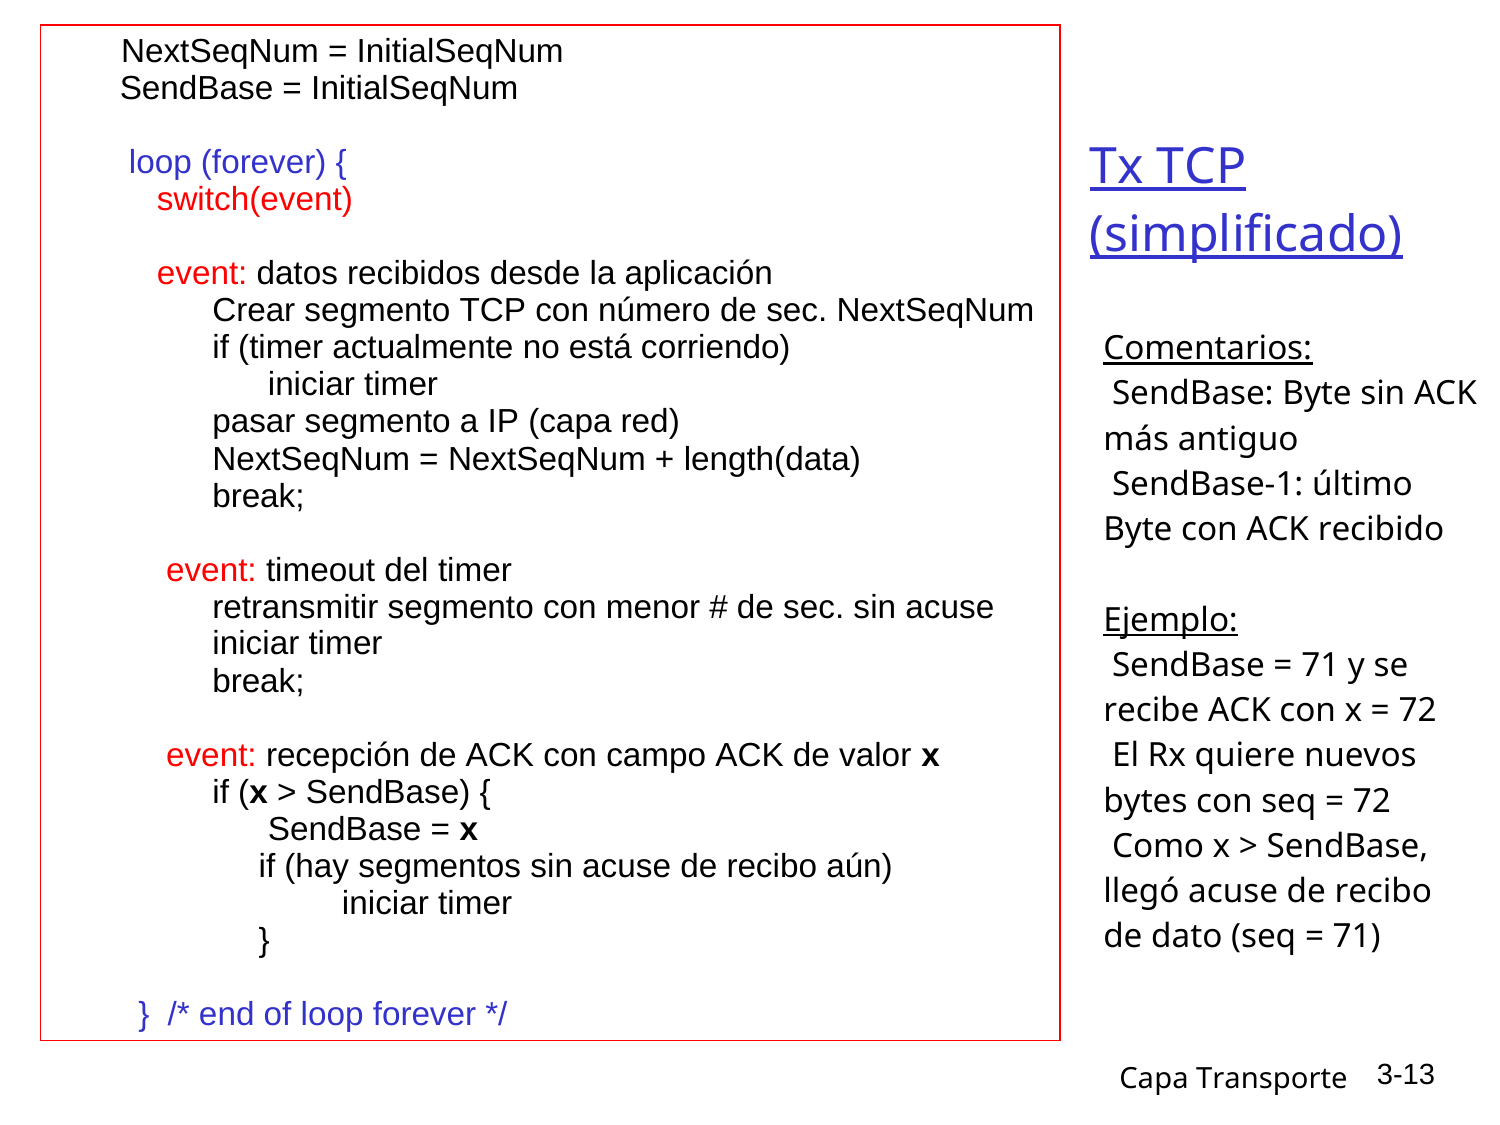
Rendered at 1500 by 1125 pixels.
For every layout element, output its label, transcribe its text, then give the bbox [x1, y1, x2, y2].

text_box NextSeqNum = InitialSeqNum SendBase = InitialSeqNum loop (forever) { switch(event) event: datos recibidos desde la aplicación Crear segmento TCP con número de sec. NextSeqNum if (timer actualmente no está corriendo) iniciar timer pasar segmento a IP (capa red) NextSeqNum = NextSeqNum + length(data) break; event: timeout del timer retransmitir segmento con menor # de sec. sin acuse iniciar timer break; event: recepción de ACK con campo ACK de valor x if (x > SendBase) { SendBase = x if (hay segmentos sin acuse de recibo aún) iniciar timer } } /* end of loop forever */ [40, 24, 1060, 1041]
text_box Comentarios: SendBase: Byte sin ACK más antiguo SendBase-1: último Byte con ACK recibido Ejemplo: SendBase = 71 y se recibe ACK con x = 72 El Rx quiere nuevos bytes con seq = 72 Como x > SendBase, llegó acuse de recibo de dato (seq = 71) [1088, 316, 1500, 966]
title Tx TCP (simplificado) [1074, 104, 1500, 292]
